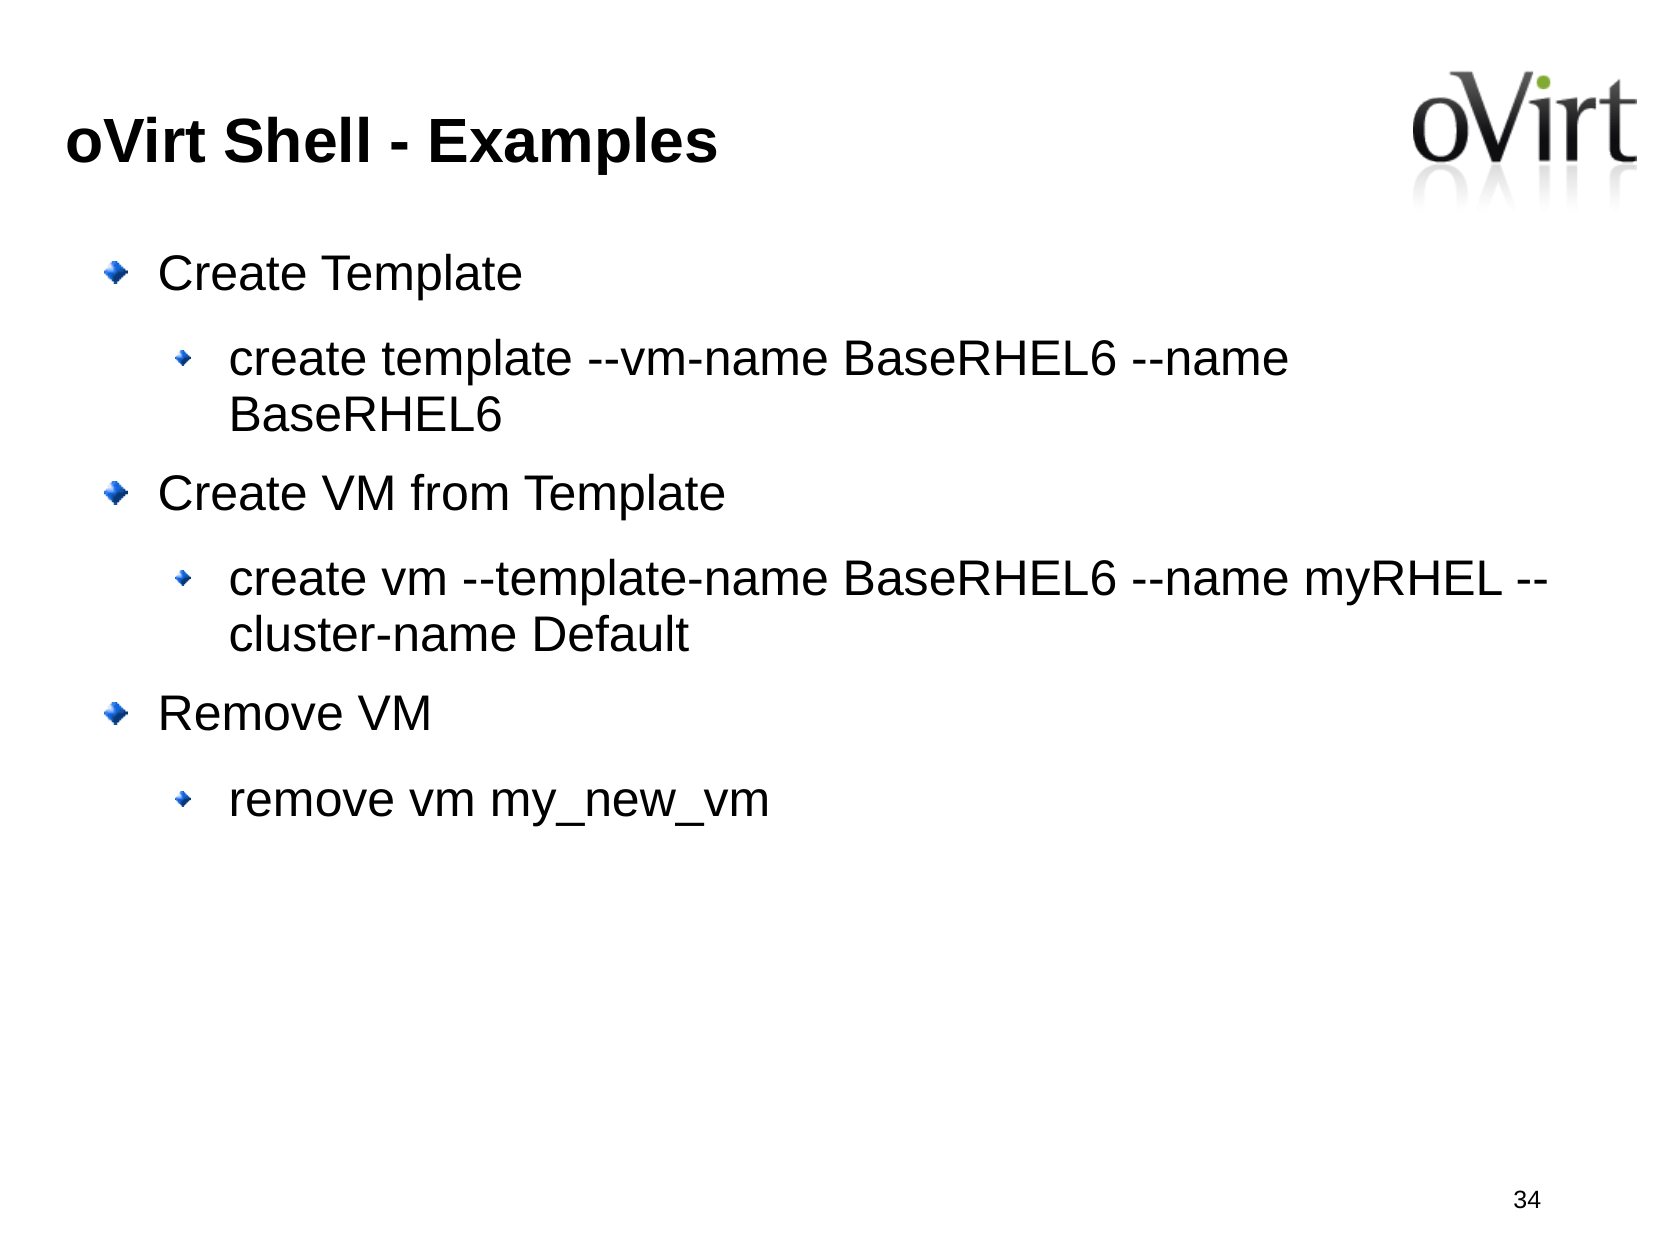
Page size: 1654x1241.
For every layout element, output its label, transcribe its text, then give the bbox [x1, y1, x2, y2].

picture [1413, 63, 1637, 212]
list Create Template create template --vm-name BaseRHEL6 --name BaseRHEL6 Create VM from Template create vm --template-name BaseRHEL6 --name myRHEL --cluster-name Default Remove VM remove vm my_new_vm [86, 244, 1576, 965]
title oVirt Shell - Examples [65, 90, 988, 192]
